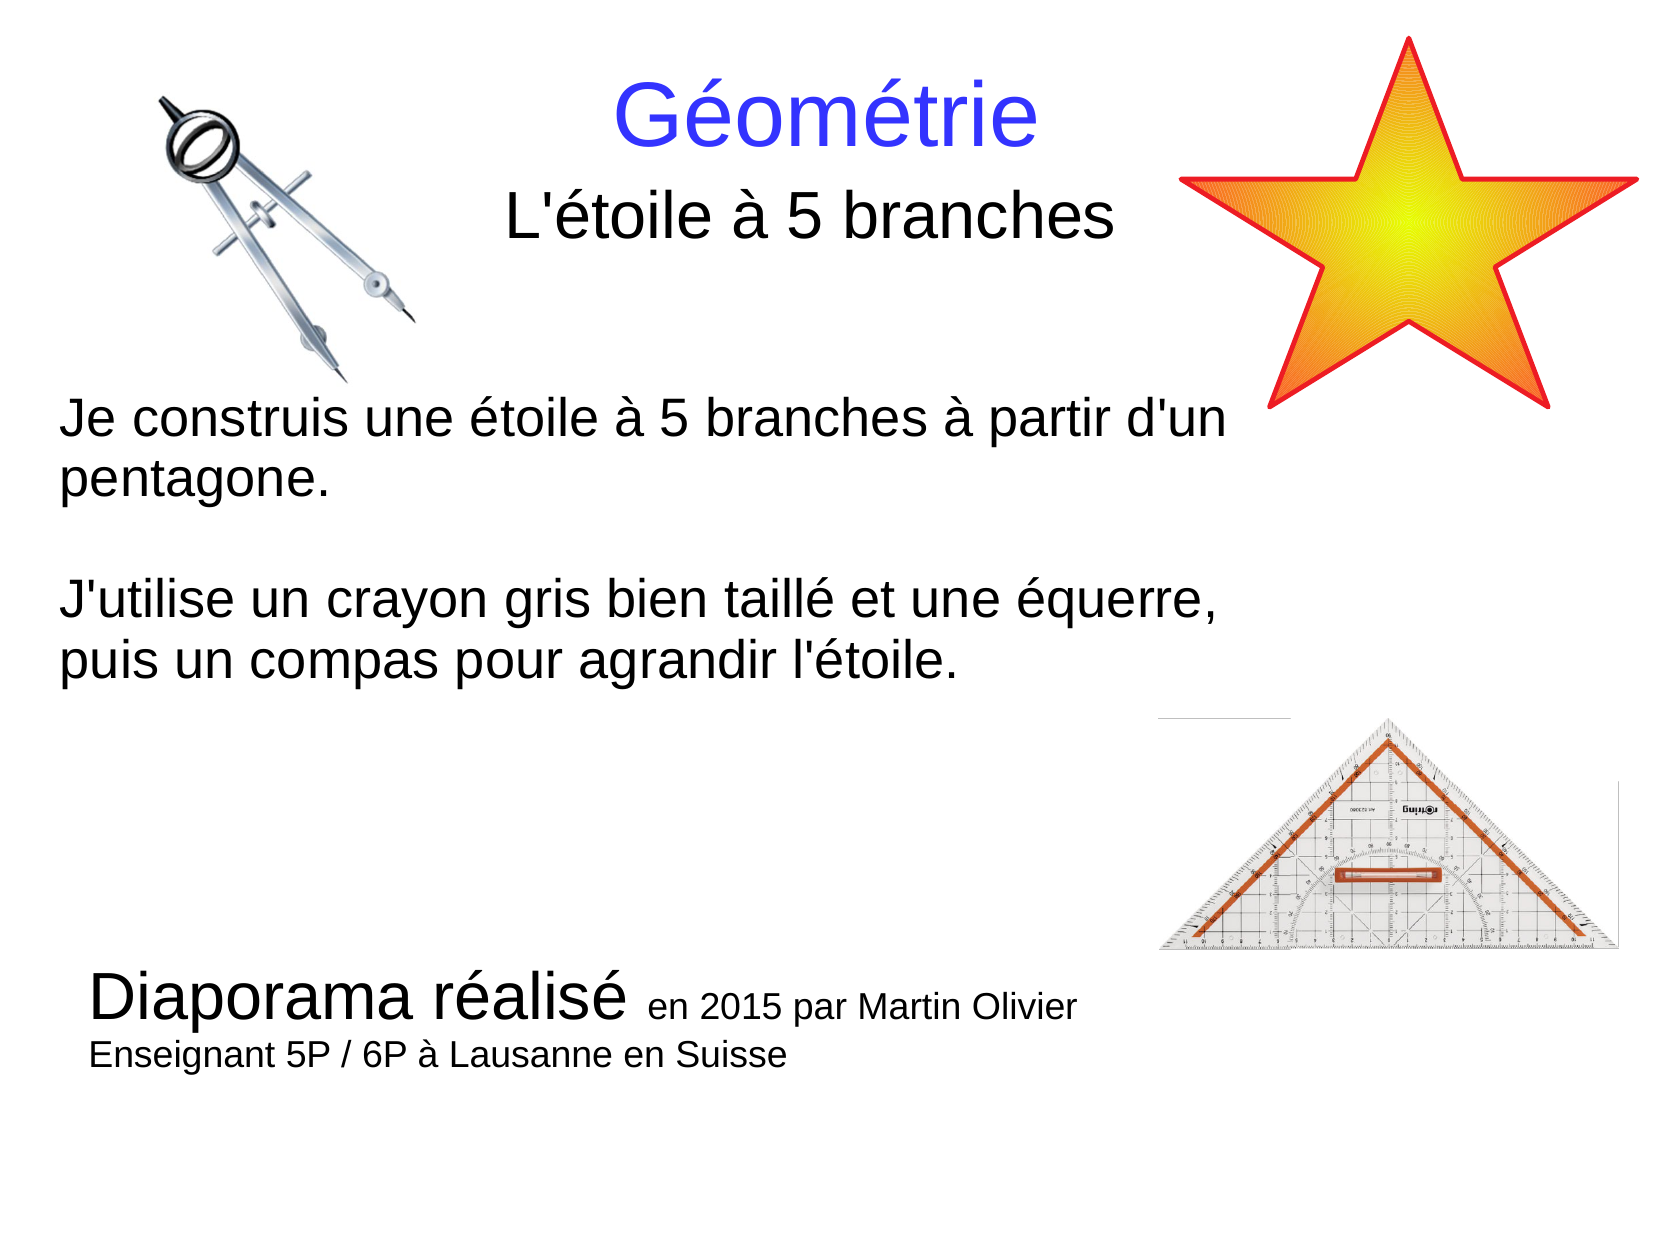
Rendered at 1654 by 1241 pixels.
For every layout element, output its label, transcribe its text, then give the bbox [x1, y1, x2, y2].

text_box Diaporama réalisé en 2015 par Martin Olivier Enseignant 5P / 6P à Lausanne en Suisse [73, 951, 1093, 1084]
text_box [1245, 179, 1637, 408]
title Géométrie [82, 11, 1571, 219]
subtitle L'étoile à 5 branches [437, 177, 1233, 253]
text_box Je construis une étoile à 5 branches à partir d'un pentagone. J'utilise un crayon gris bien taillé et une équerre, puis un compas pour agrandir l'étoile. [45, 379, 1321, 718]
picture [1158, 717, 1619, 950]
picture [132, 86, 437, 391]
